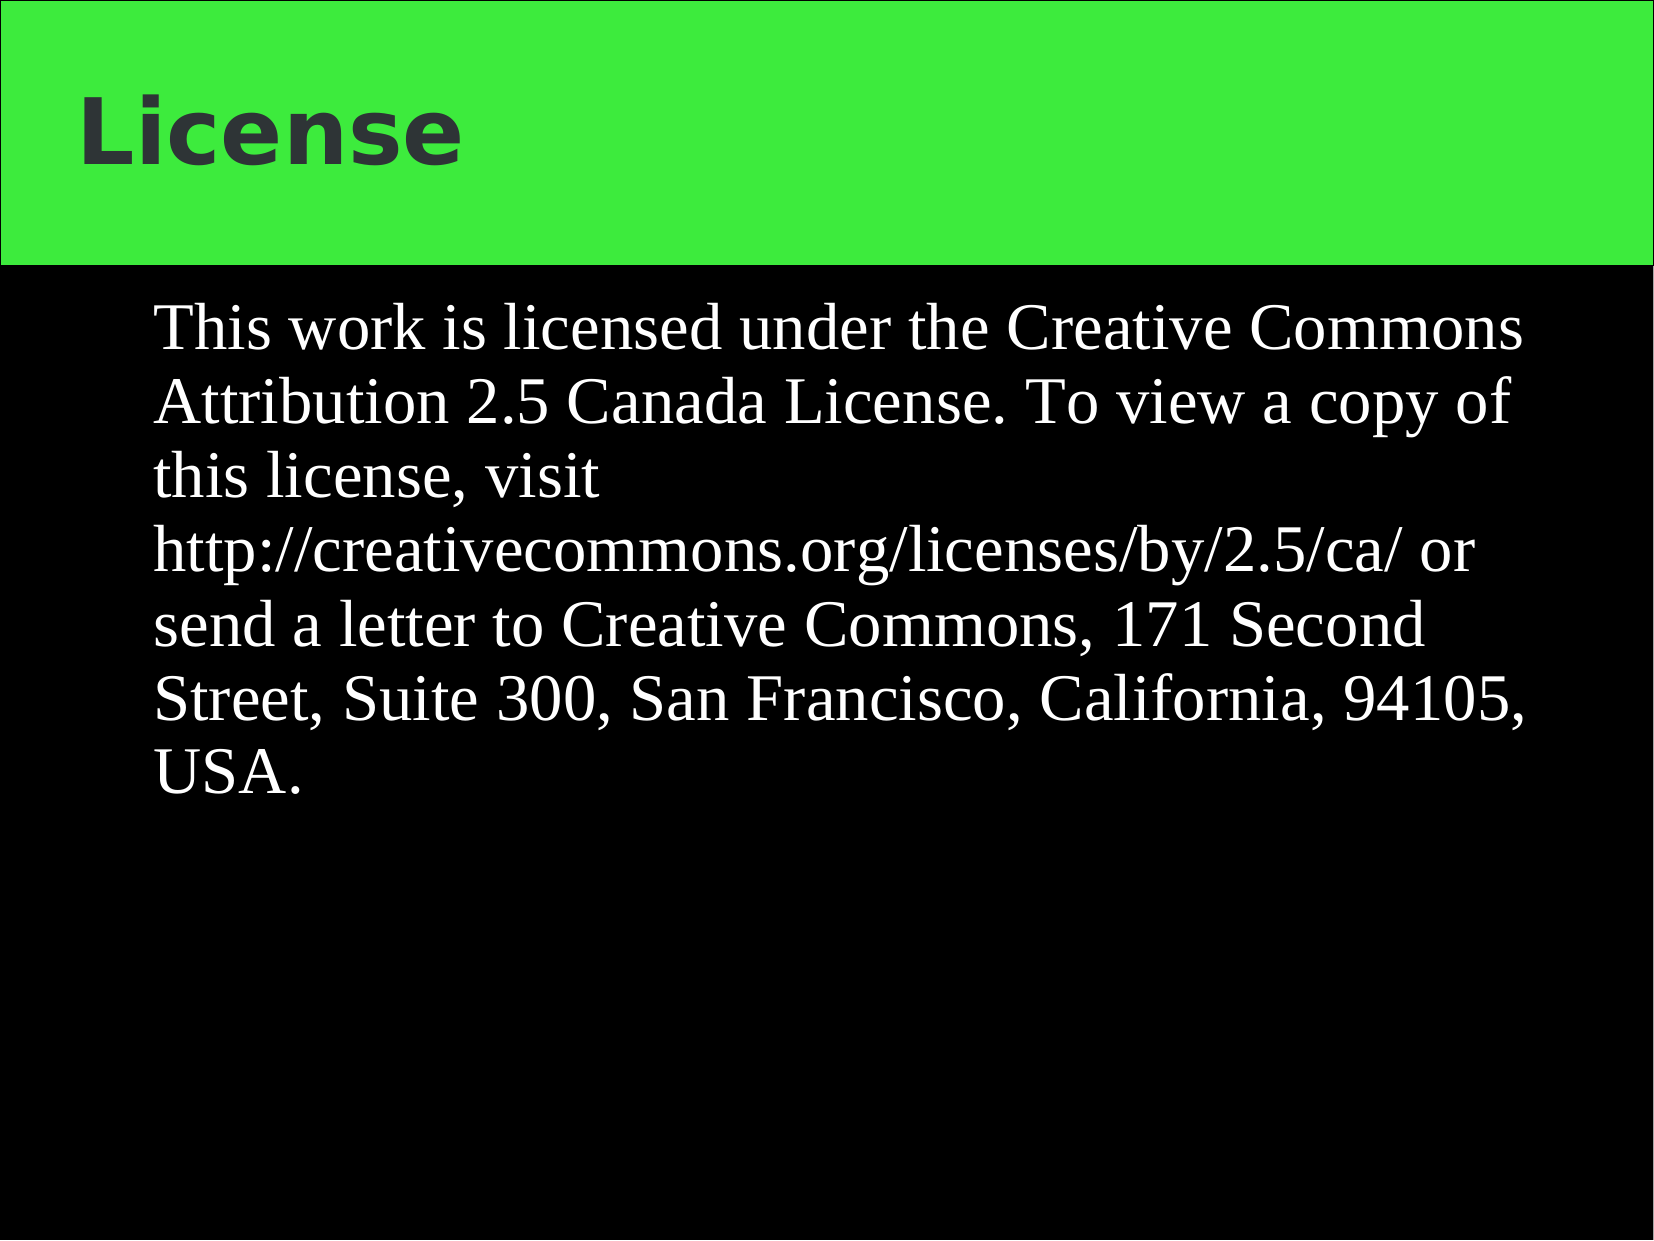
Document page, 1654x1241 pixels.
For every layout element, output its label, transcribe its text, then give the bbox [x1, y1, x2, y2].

list This work is licensed under the Creative Commons Attribution 2.5 Canada License. To view a copy of this license, visit http://creativecommons.org/licenses/by/2.5/ca/ or send a letter to Creative Commons, 171 Second Street, Suite 300, San Francisco, California, 94105, USA. [82, 290, 1571, 1094]
title License [76, 36, 1565, 229]
